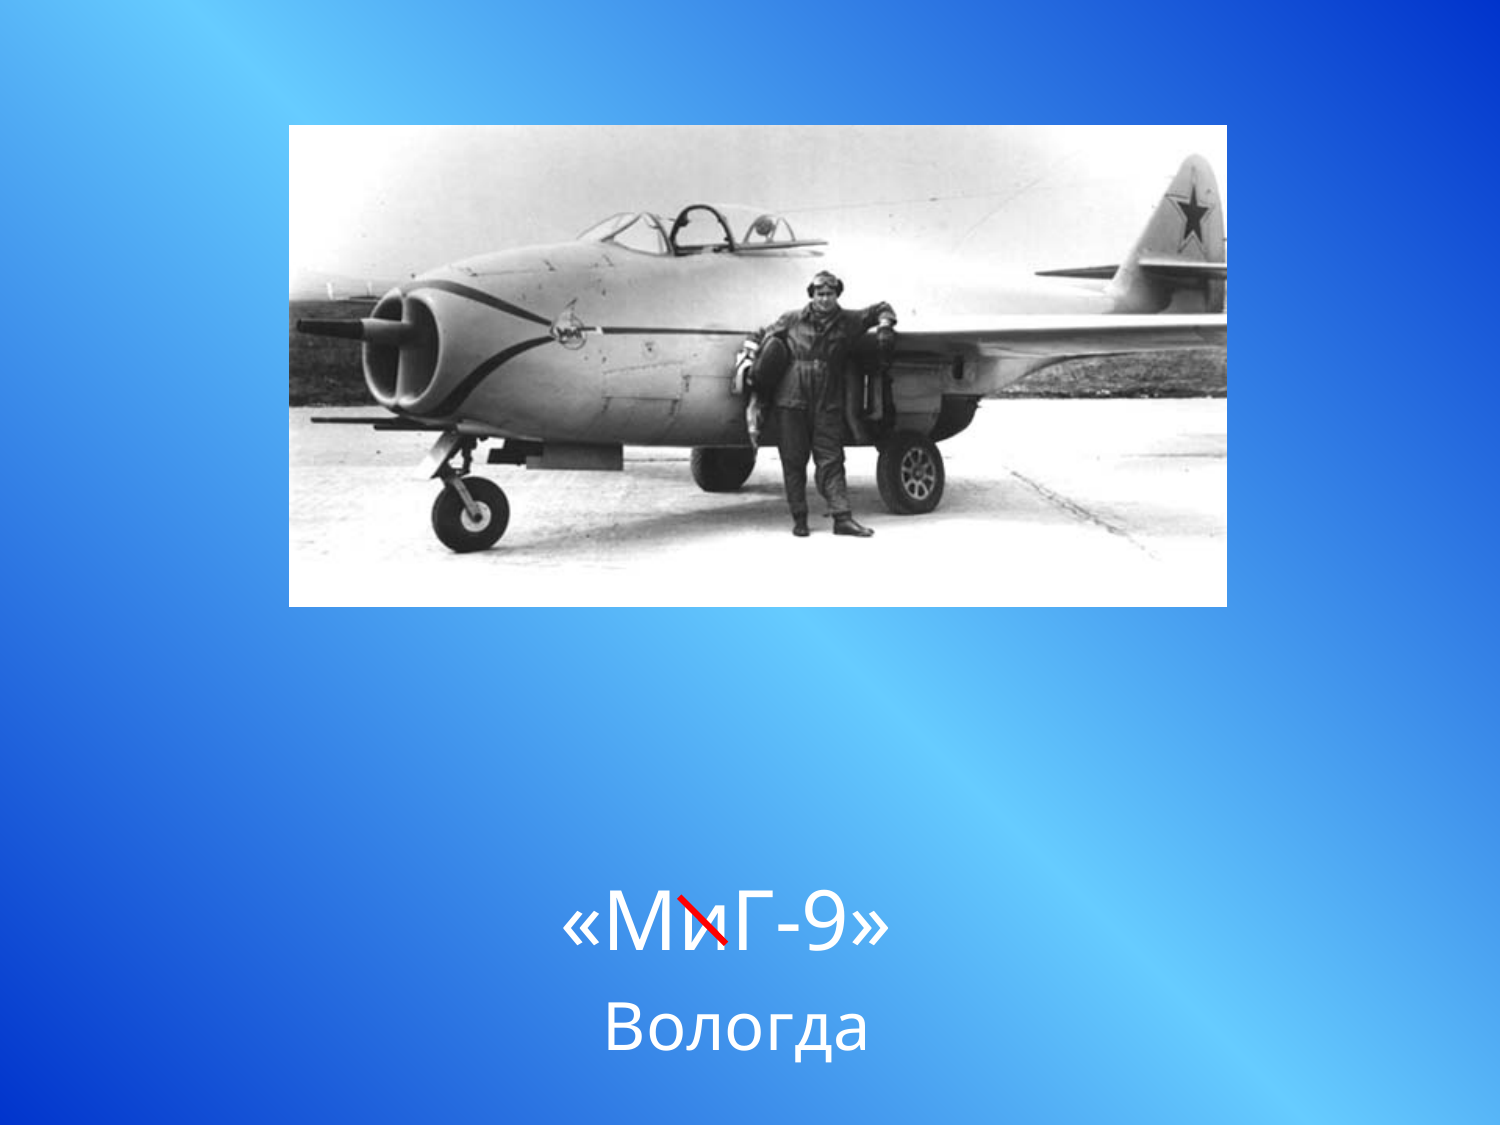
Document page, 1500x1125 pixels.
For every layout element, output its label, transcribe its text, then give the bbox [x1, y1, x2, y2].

picture [289, 125, 1227, 607]
text_box «МиГ-9» Вологда [88, 846, 1364, 1088]
